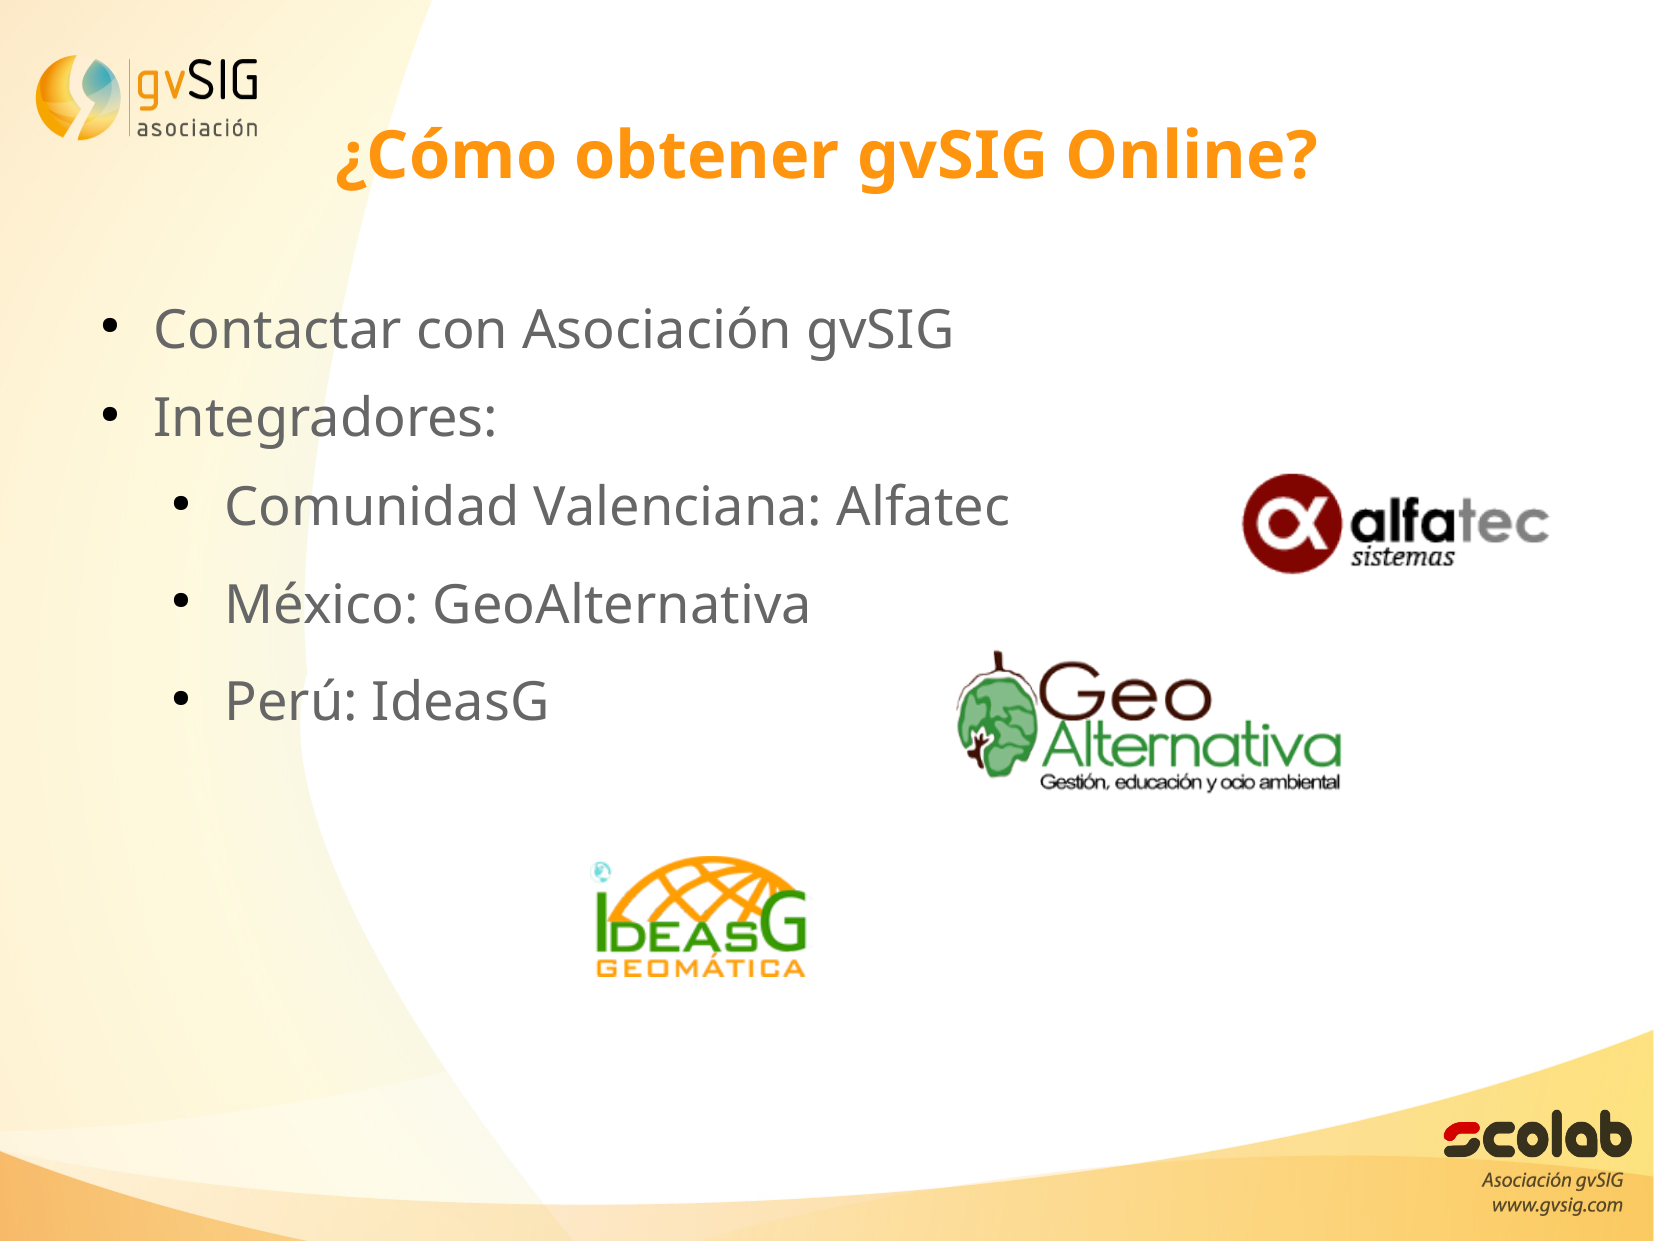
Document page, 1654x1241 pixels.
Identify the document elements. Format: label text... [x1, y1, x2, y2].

picture [0, 0, 1654, 1241]
list Contactar con Asociación gvSIG Integradores: Comunidad Valenciana: Alfatec México: GeoAlternativa Perú: IdeasG [82, 290, 1571, 1010]
title ¿Cómo obtener gvSIG Online? [82, 49, 1571, 257]
